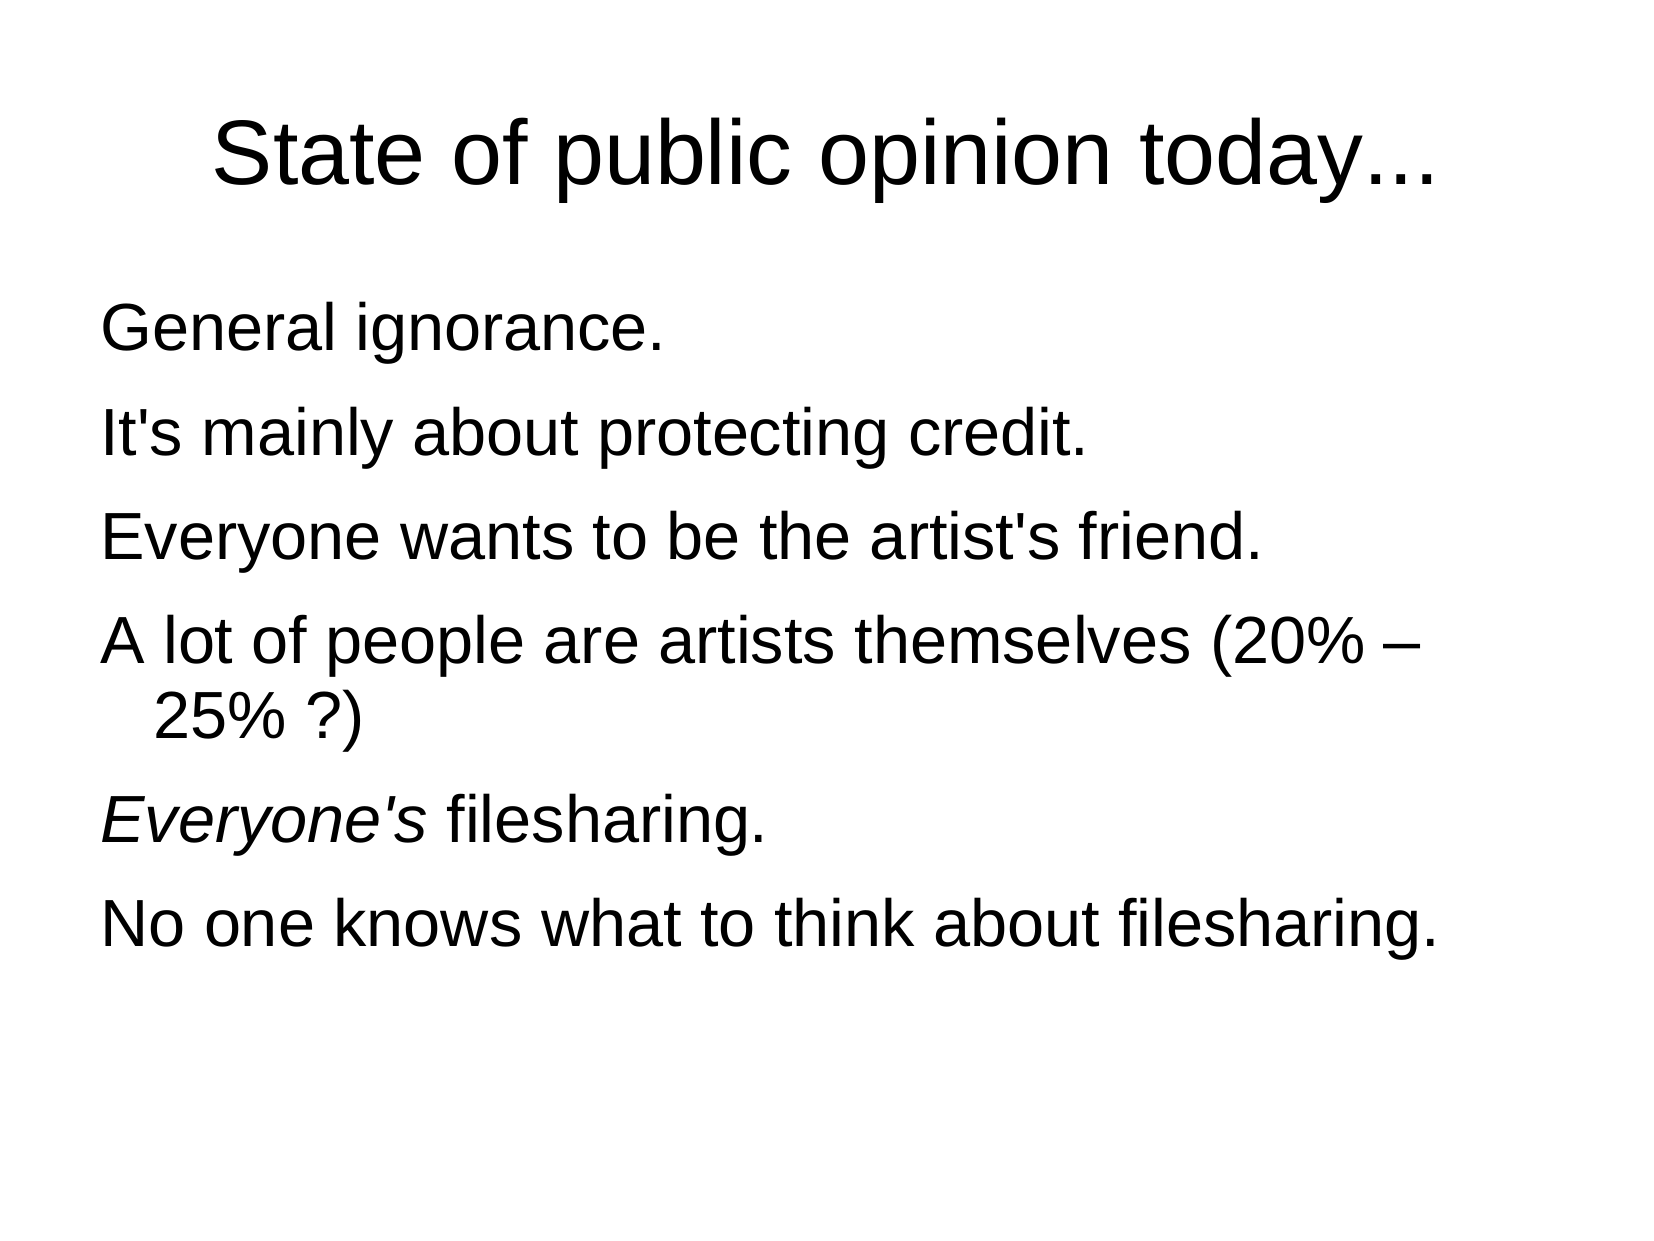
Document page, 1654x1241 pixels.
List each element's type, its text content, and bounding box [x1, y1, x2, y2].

title State of public opinion today... [82, 49, 1571, 257]
list General ignorance. It's mainly about protecting credit. Everyone wants to be the artist's friend. A lot of people are artists themselves (20% – 25% ?) Everyone's filesharing. No one knows what to think about filesharing. [82, 290, 1571, 1109]
